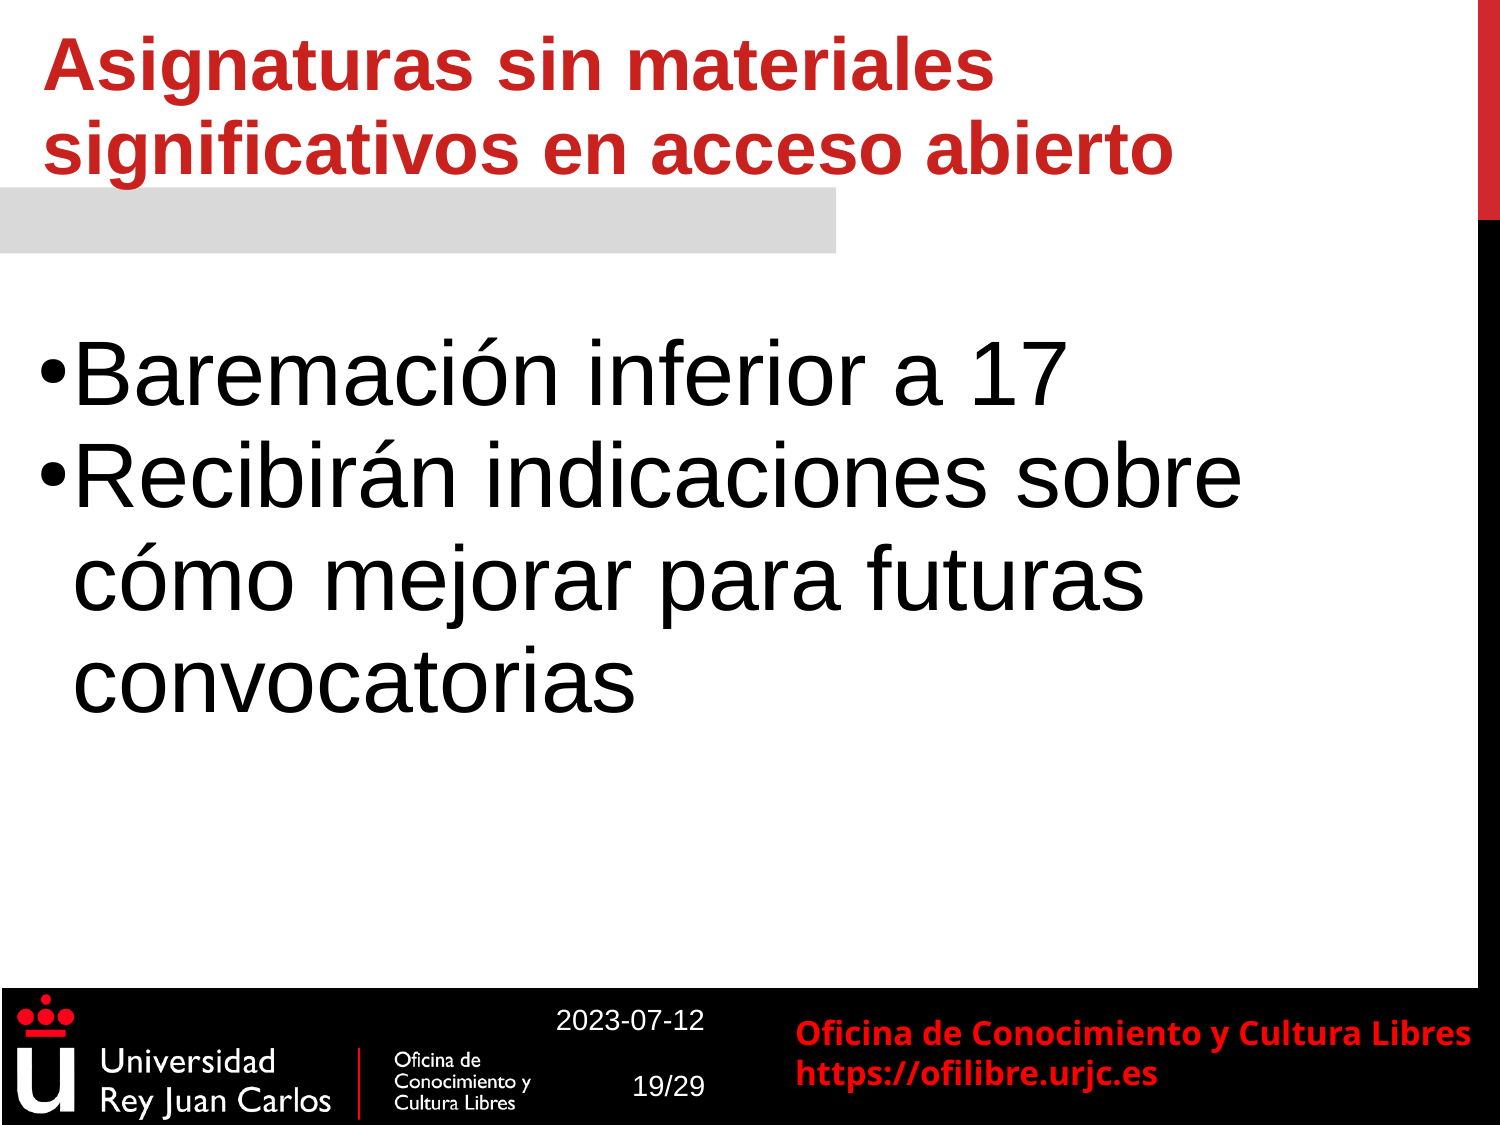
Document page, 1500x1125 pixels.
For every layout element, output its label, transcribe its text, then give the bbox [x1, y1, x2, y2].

text_box Baremación inferior a 17 Recibirán indicaciones sobre cómo mejorar para futuras convocatorias [22, 314, 1463, 901]
title [75, 7, 1425, 196]
picture [17, 994, 531, 1120]
text_box Asignaturas sin materiales significativos en acceso abierto [27, 15, 1381, 199]
